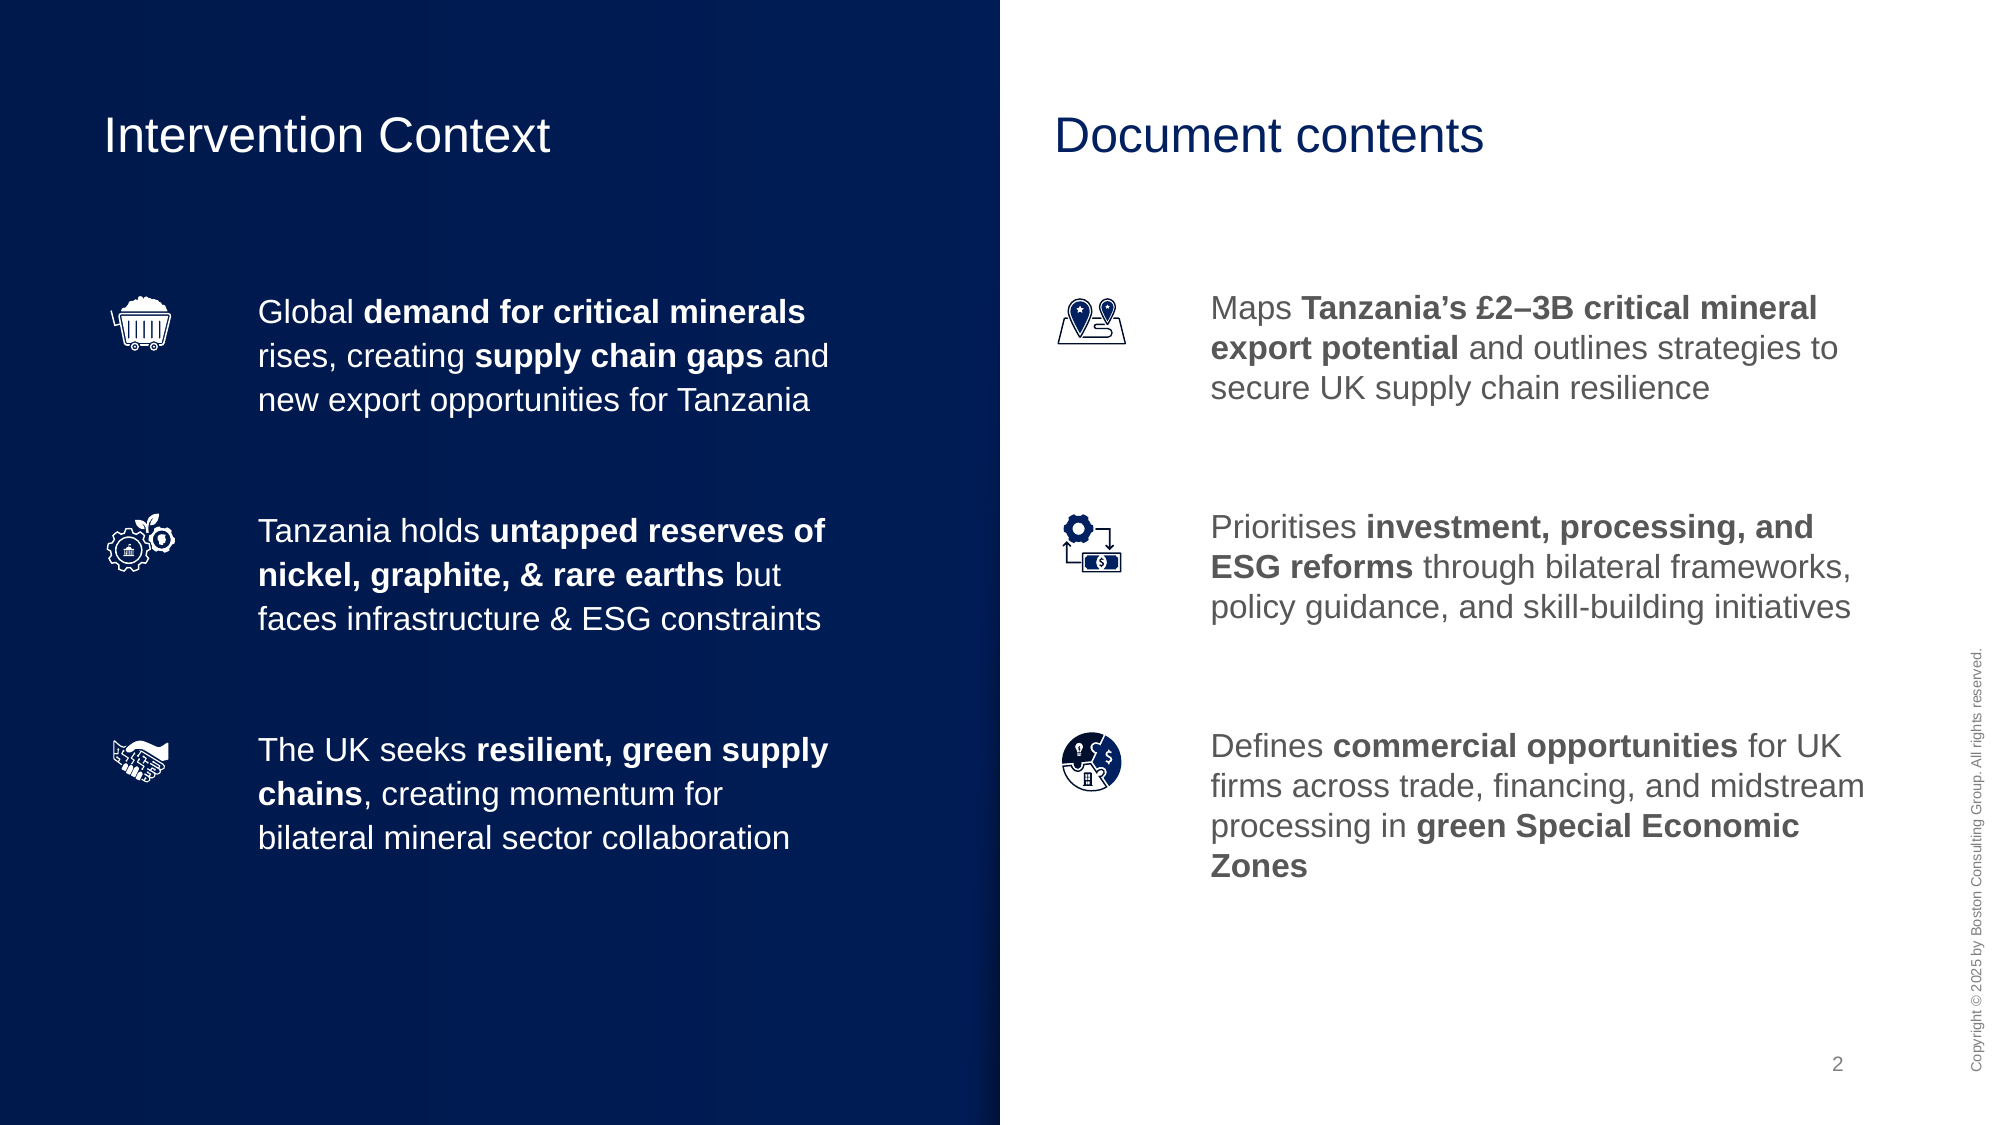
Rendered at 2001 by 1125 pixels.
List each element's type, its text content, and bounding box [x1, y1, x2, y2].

picture [103, 724, 179, 800]
picture [103, 505, 179, 581]
text_box The UK seeks resilient, green supply chains, creating momentum for bilateral mineral sector collaboration [257, 724, 834, 887]
picture [1054, 285, 1130, 361]
text_box Intervention Context [103, 102, 617, 152]
text_box Defines commercial opportunities for UK firms across trade, financing, and midstream processing in green Special Economic Zones [1210, 724, 1875, 887]
text_box Document contents [1054, 102, 1719, 161]
picture [103, 285, 179, 361]
text_box Tanzania holds untapped reserves of nickel, graphite, & rare earths but faces infrastructure & ESG constraints [257, 505, 834, 667]
text_box Global demand for critical minerals rises, creating supply chain gaps and new export opportunities for Tanzania [257, 285, 834, 448]
picture [1054, 505, 1130, 581]
text_box Prioritises investment, processing, and ESG reforms through bilateral frameworks, policy guidance, and skill-building initiatives [1210, 505, 1875, 667]
picture [1054, 724, 1130, 800]
text_box Maps Tanzania’s £2–3B critical mineral export potential and outlines strategies to secure UK supply chain resilience [1210, 285, 1875, 448]
